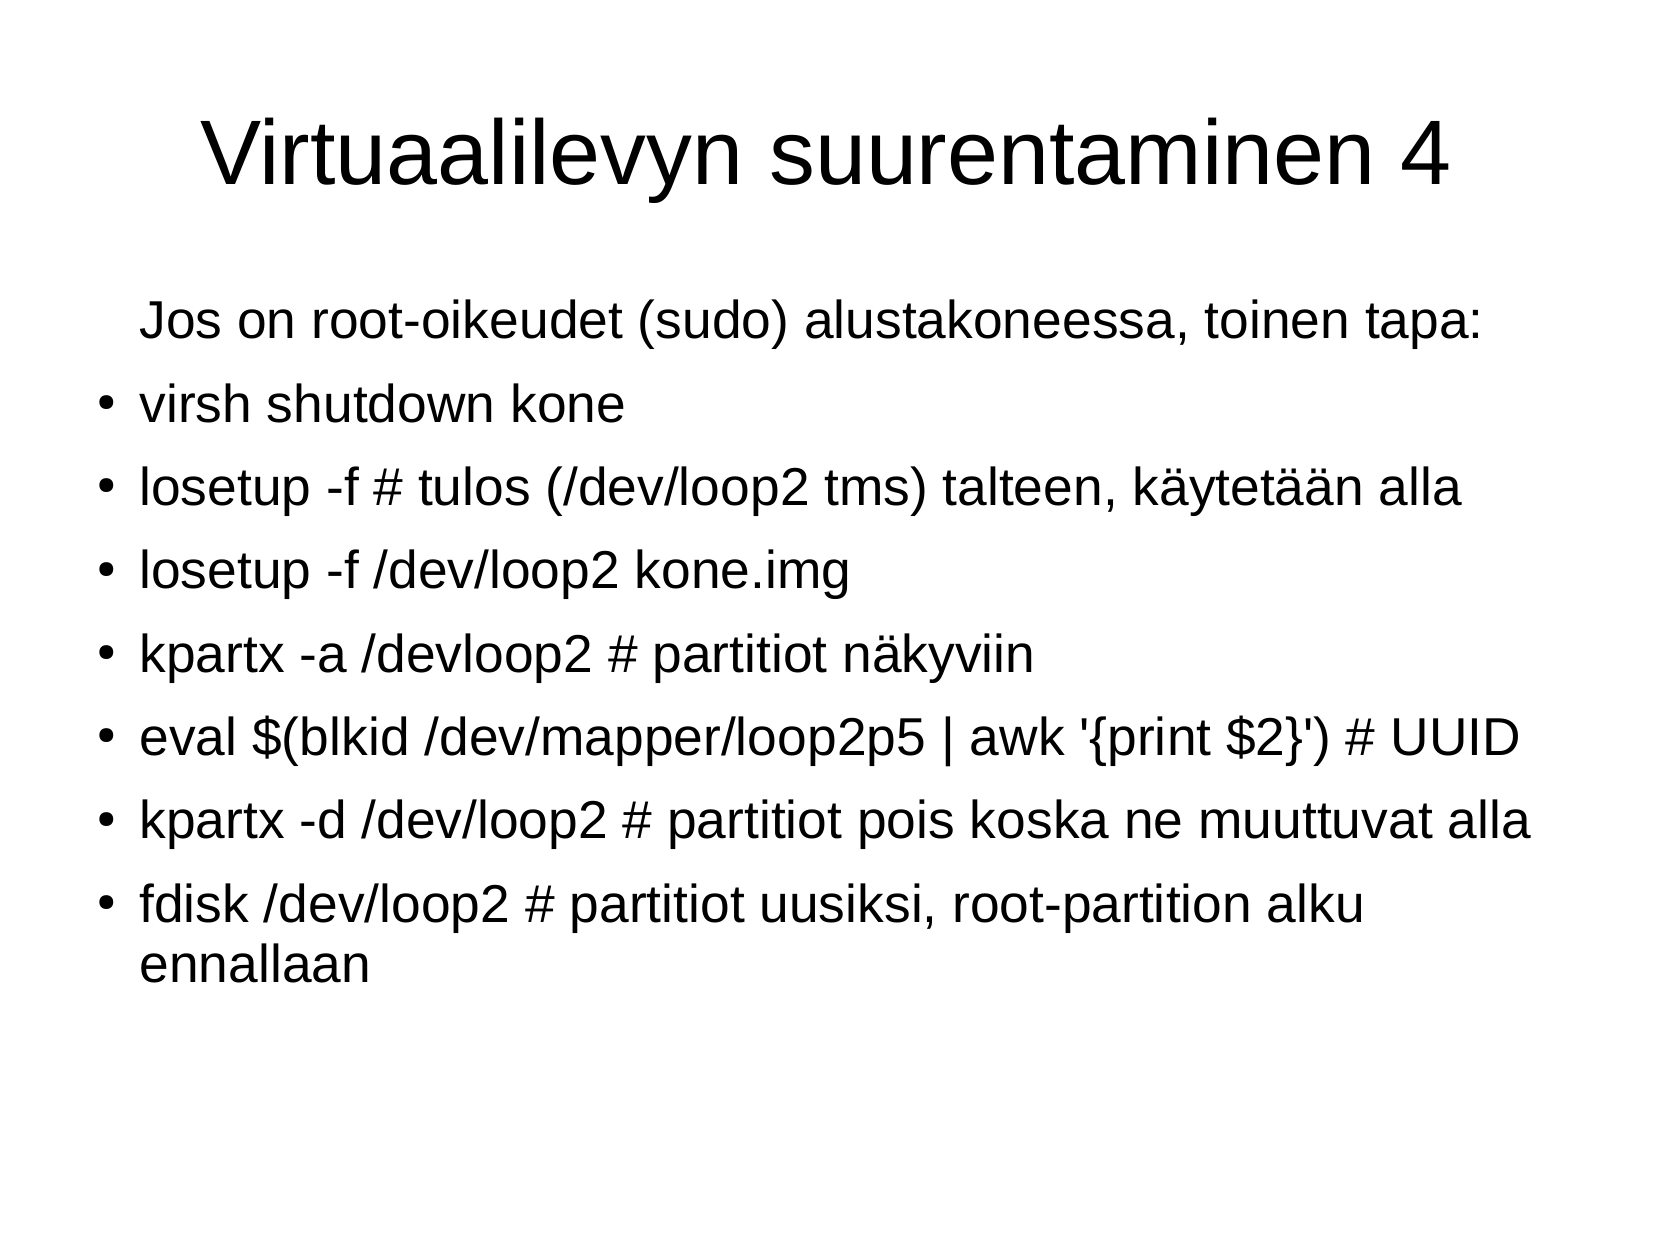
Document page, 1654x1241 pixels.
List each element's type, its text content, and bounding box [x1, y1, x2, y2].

list Jos on root-oikeudet (sudo) alustakoneessa, toinen tapa: virsh shutdown kone losetup -f # tulos (/dev/loop2 tms) talteen, käytetään alla losetup -f /dev/loop2 kone.img kpartx -a /devloop2 # partitiot näkyviin eval $(blkid /dev/mapper/loop2p5 | awk '{print $2}') # UUID kpartx -d /dev/loop2 # partitiot pois koska ne muuttuvat alla fdisk /dev/loop2 # partitiot uusiksi, root-partition alku ennallaan [82, 290, 1571, 1010]
title Virtuaalilevyn suurentaminen 4 [82, 49, 1571, 257]
